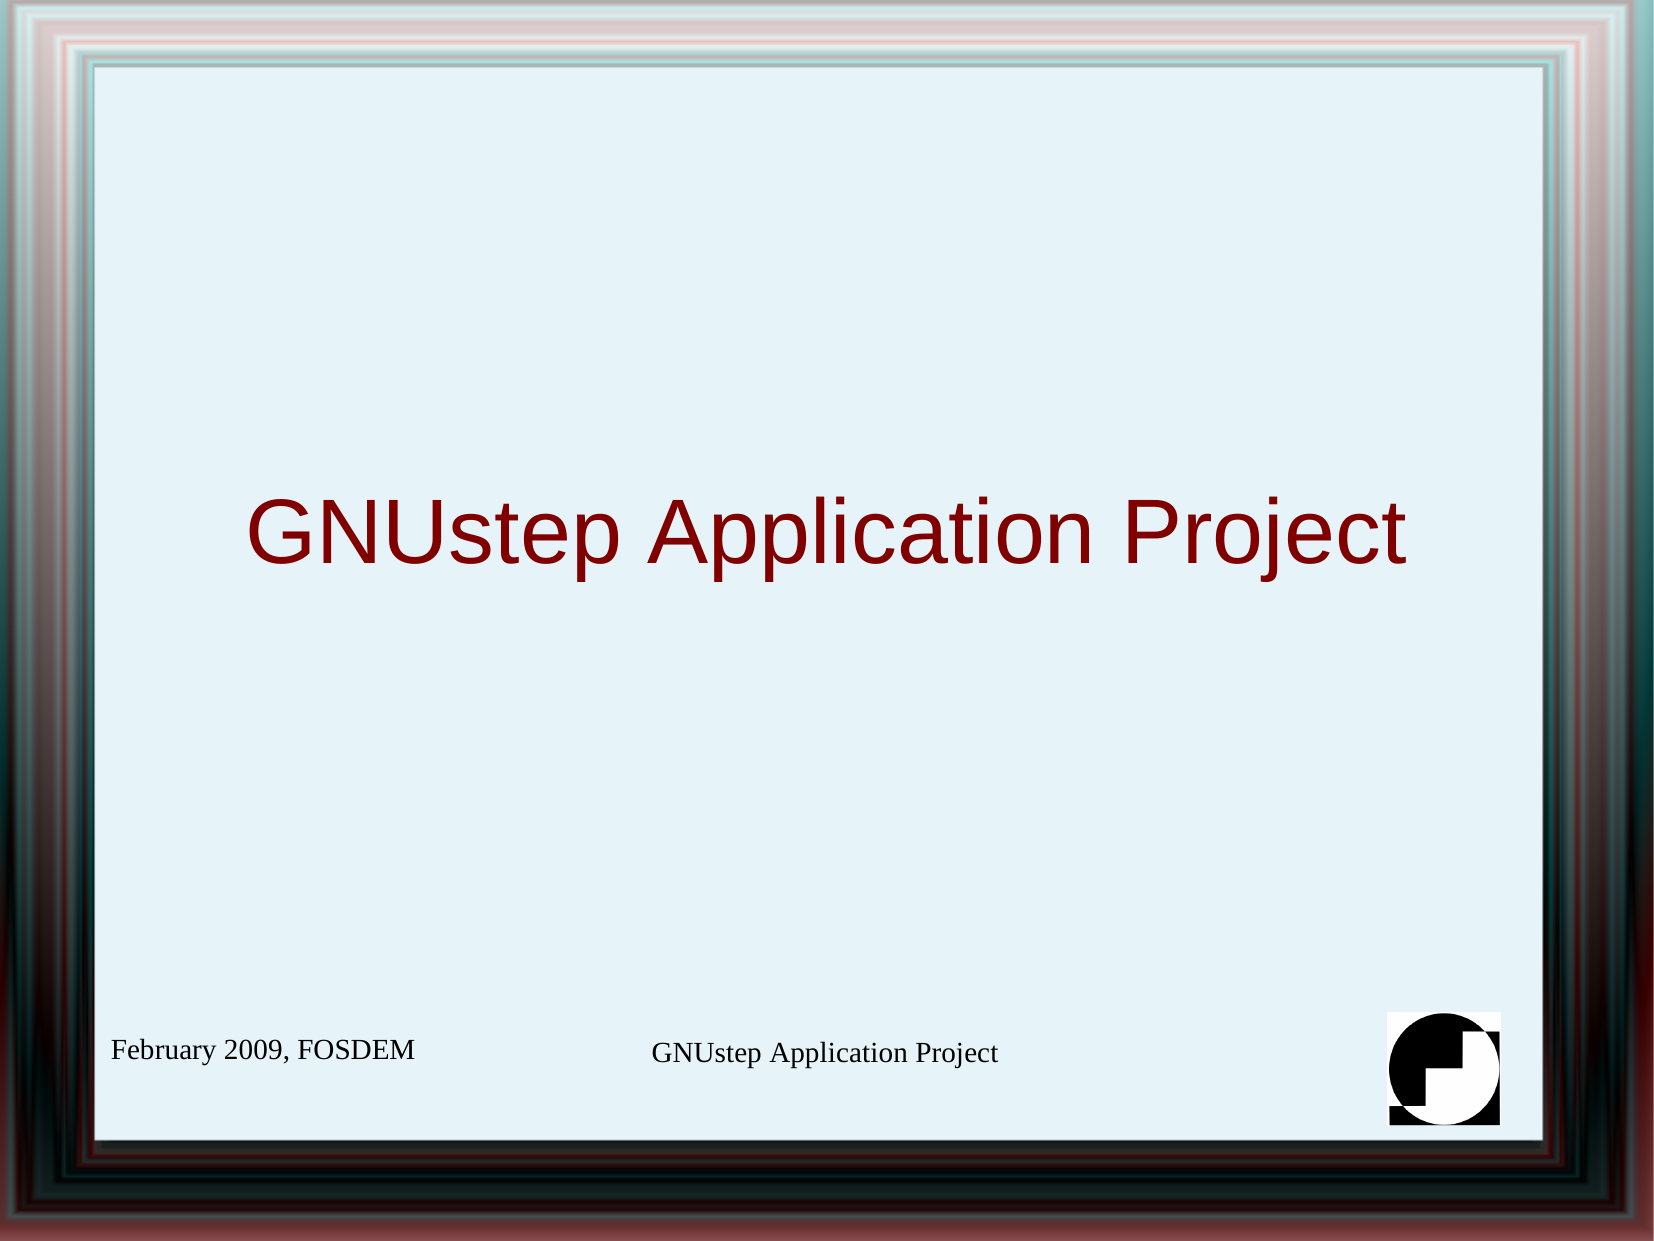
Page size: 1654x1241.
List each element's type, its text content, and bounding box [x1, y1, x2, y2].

picture [0, 0, 1654, 1241]
title GNUstep Application Project [118, 88, 1536, 976]
